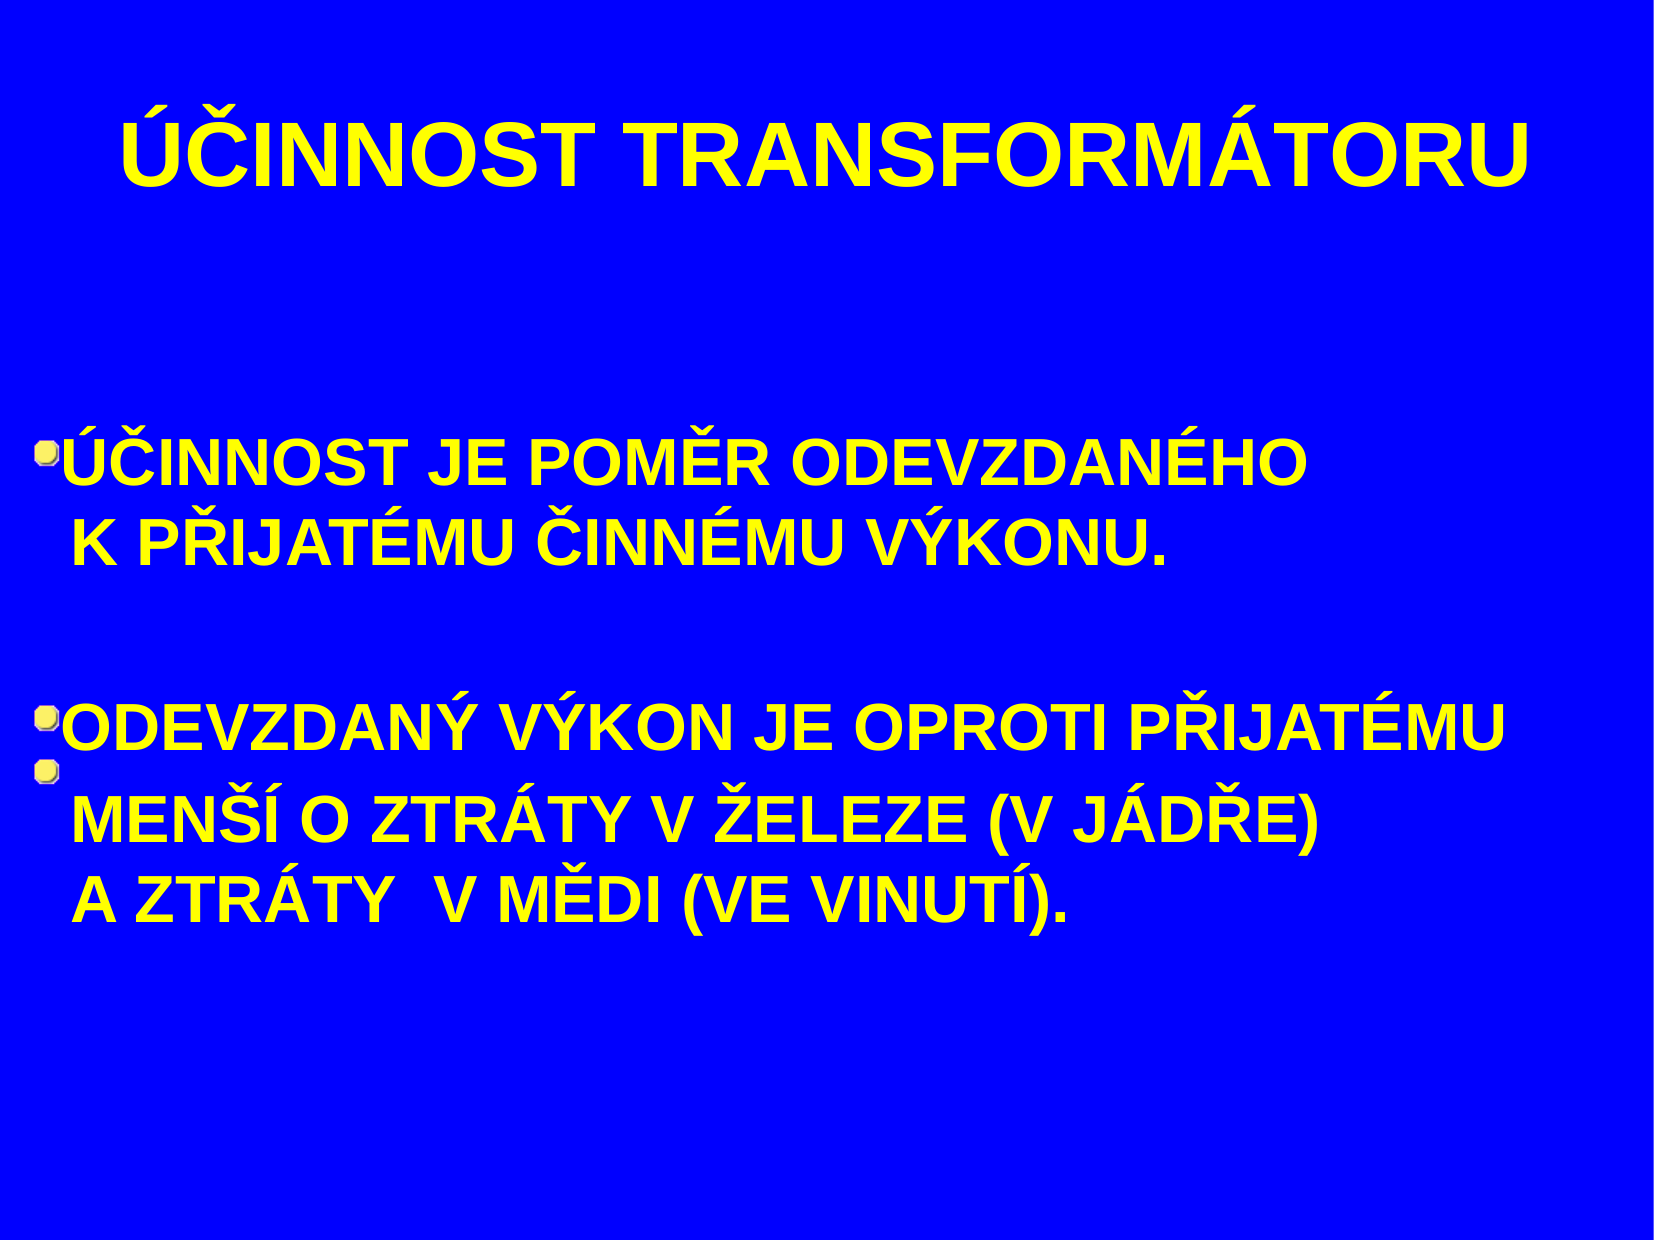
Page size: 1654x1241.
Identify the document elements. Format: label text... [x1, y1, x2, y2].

title ÚČINNOST TRANSFORMÁTORU [88, 59, 1565, 237]
text_box ÚČINNOST JE POMĚR ODEVZDANÉHO K PŘIJATÉMU ČINNÉMU VÝKONU. ODEVZDANÝ VÝKON JE OPROTI PŘIJATÉMU MENŠÍ O ZTRÁTY V ŽELEZE (V JÁDŘE) A ZTRÁTY V MĚDI (VE VINUTÍ). [18, 413, 1650, 975]
